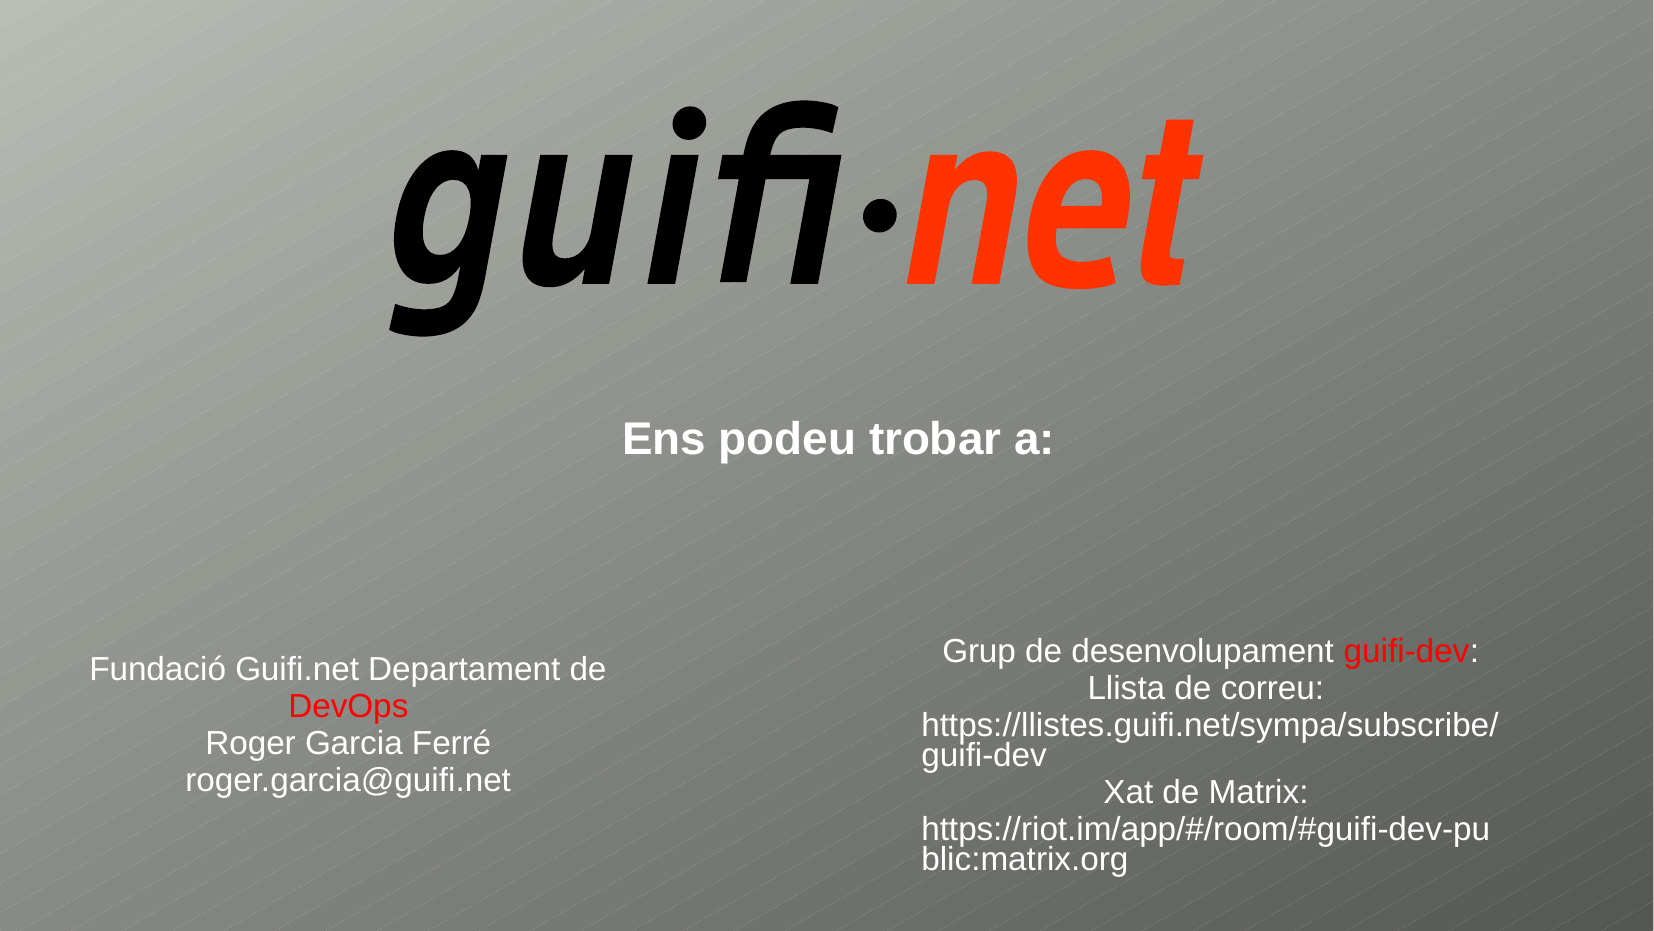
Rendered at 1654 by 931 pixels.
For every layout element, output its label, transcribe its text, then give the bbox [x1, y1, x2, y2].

text_box Grup de desenvolupament guifi-dev: Llista de correu: https://llistes.guifi.net/sympa/subscribe/guifi-dev Xat de Matrix: https://riot.im/app/#/room/#guifi-dev-public:matrix.org [921, 610, 1501, 839]
title Ens podeu trobar a: [94, 412, 1583, 464]
text_box Fundació Guifi.net Departament de DevOps Roger Garcia Ferré roger.garcia@guifi.net [59, 610, 638, 839]
